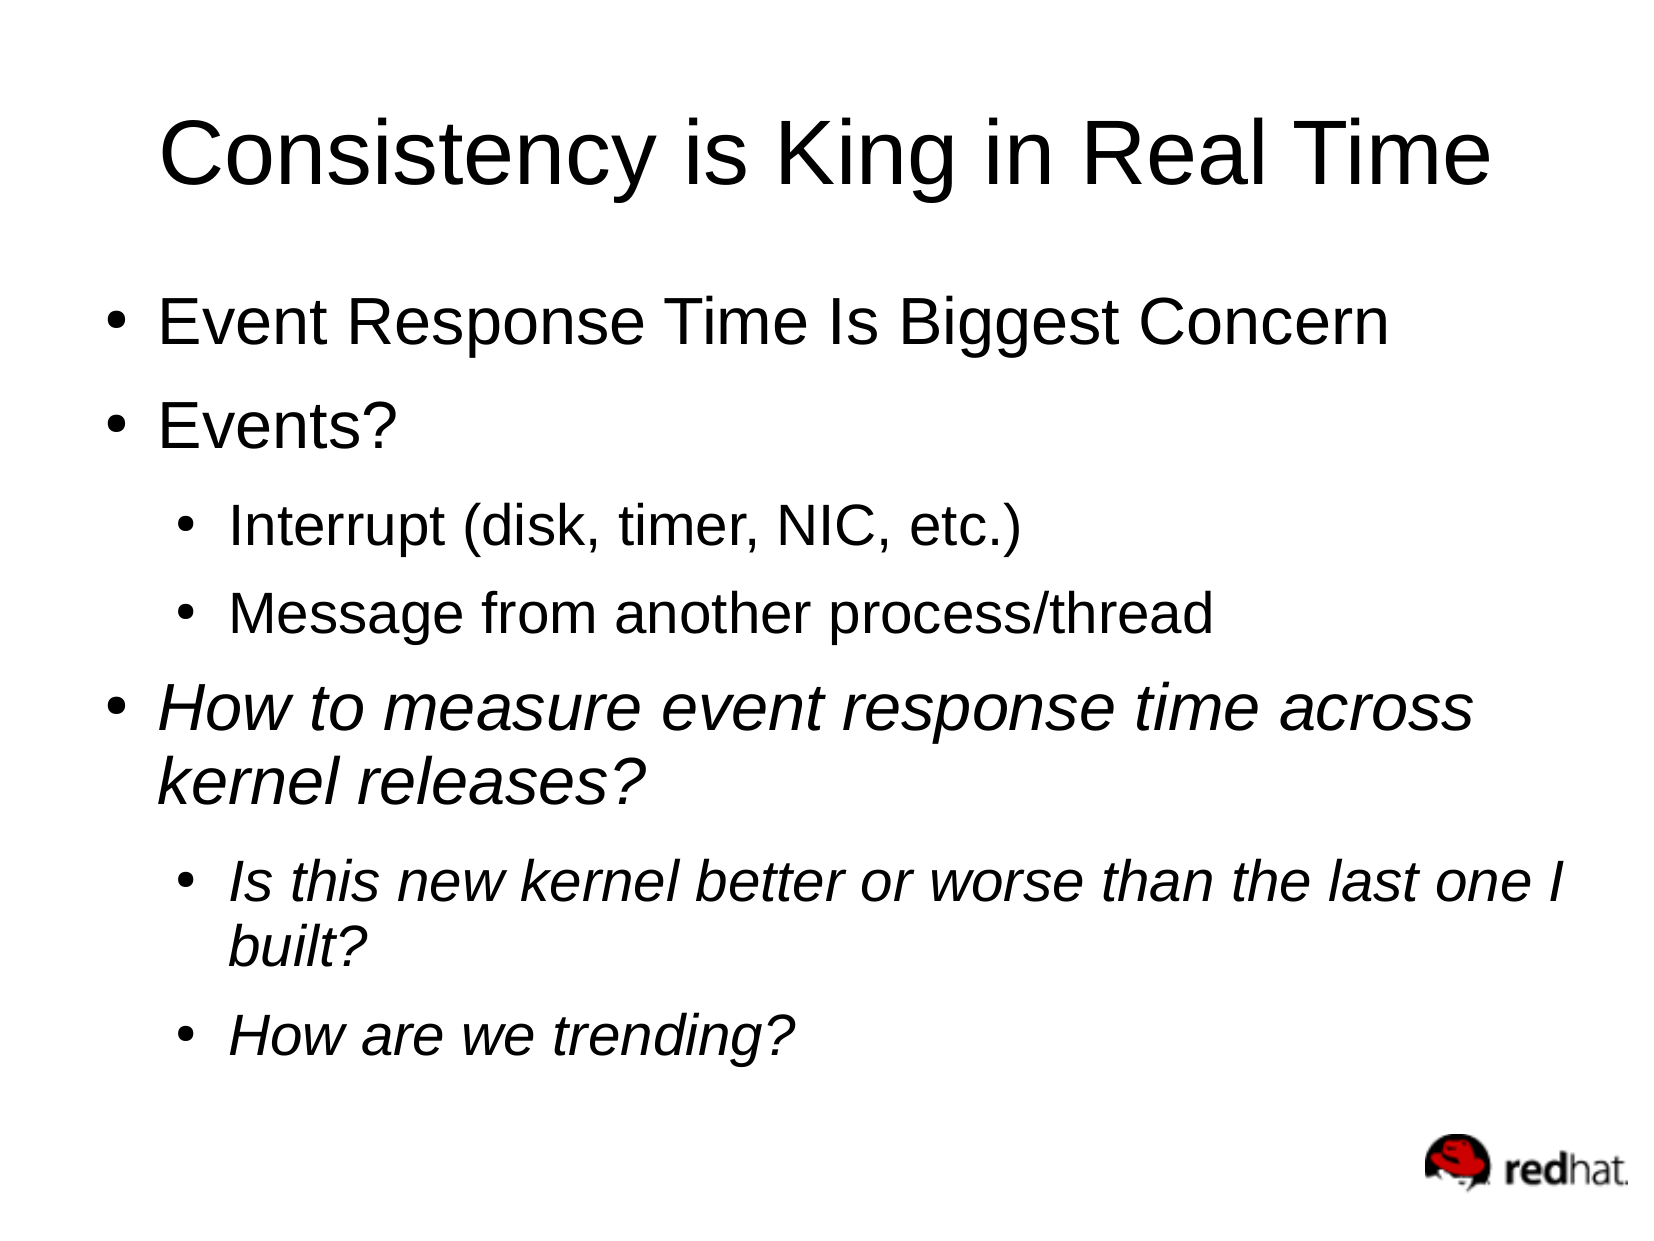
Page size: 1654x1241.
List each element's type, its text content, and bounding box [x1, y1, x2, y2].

picture [1425, 1134, 1628, 1201]
title Consistency is King in Real Time [82, 49, 1571, 257]
list Event Response Time Is Biggest Concern Events? Interrupt (disk, timer, NIC, etc.) Message from another process/thread How to measure event response time across kernel releases? Is this new kernel better or worse than the last one I built? How are we trending? [86, 283, 1576, 1088]
